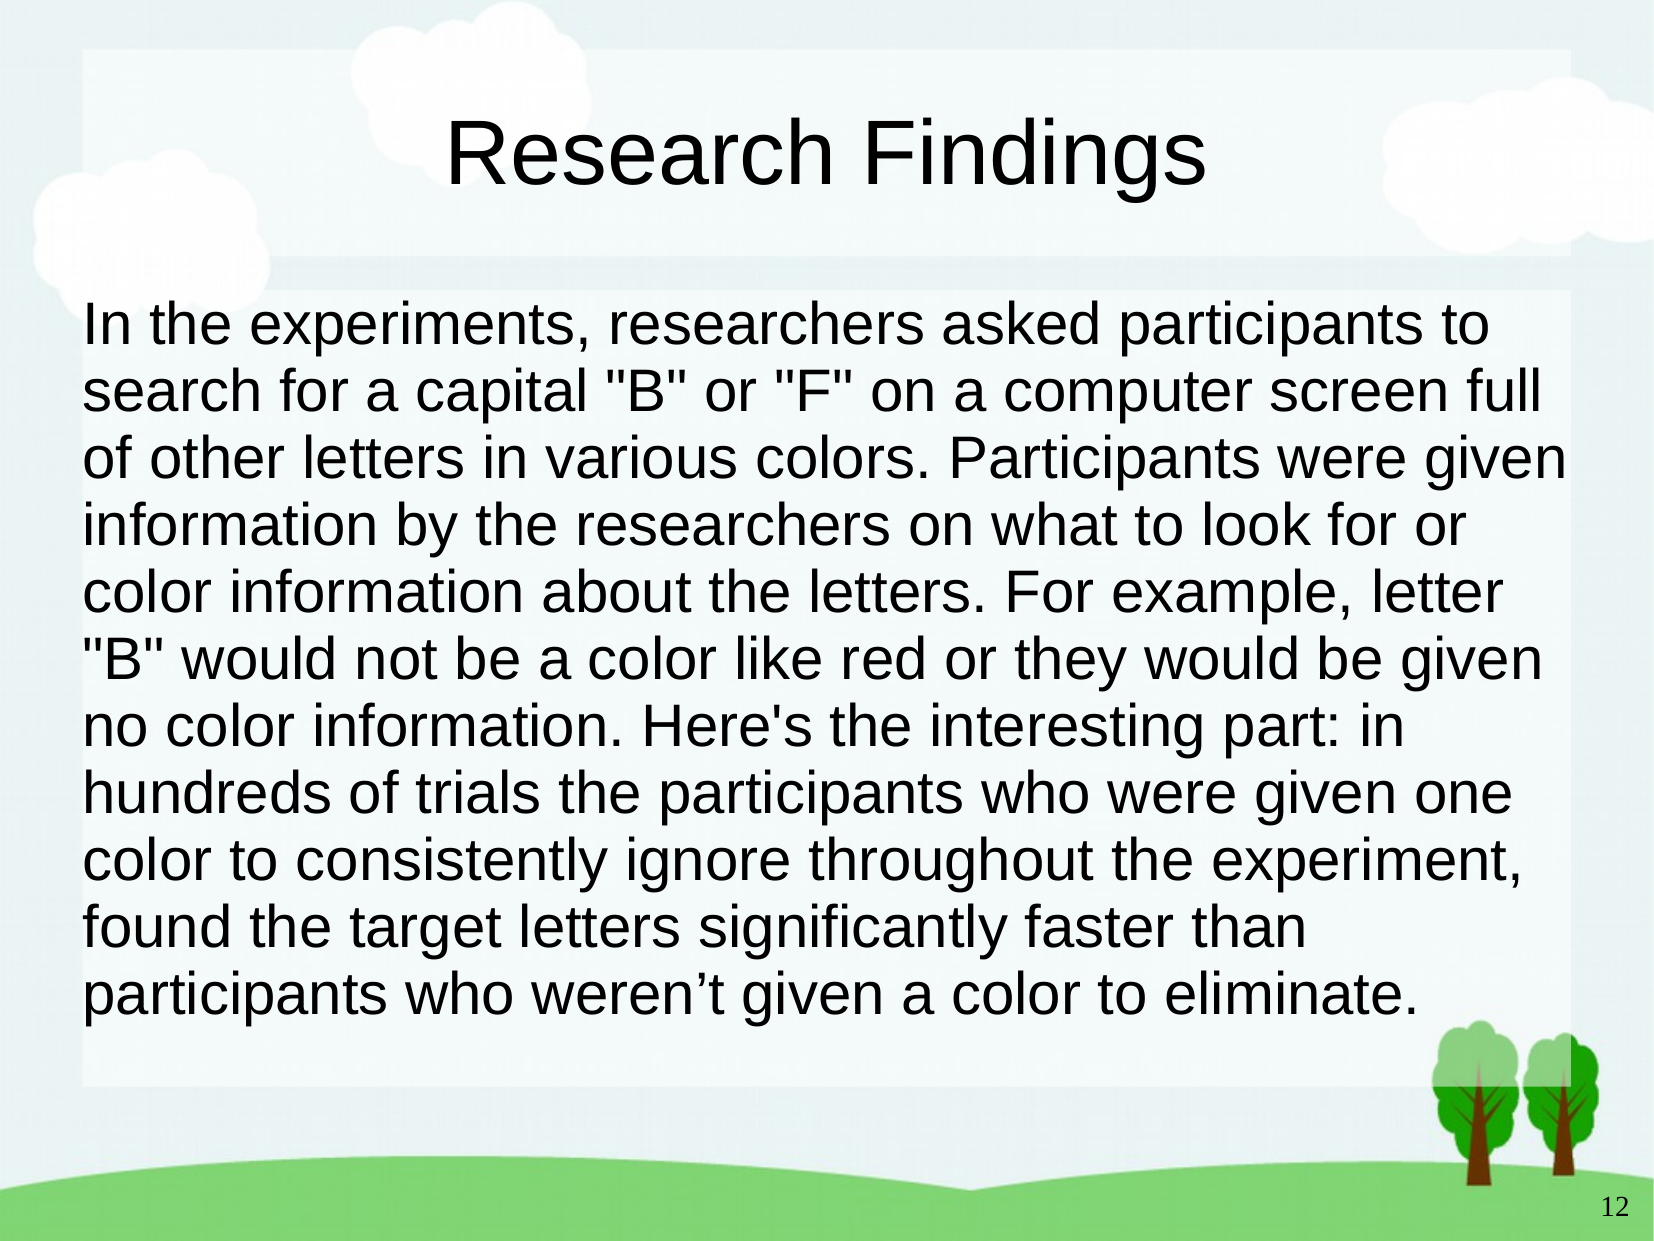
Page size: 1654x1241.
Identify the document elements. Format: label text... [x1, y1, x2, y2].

picture [0, 0, 1654, 1241]
title Research Findings [82, 49, 1571, 257]
list In the experiments, researchers asked participants to search for a capital "B" or "F" on a computer screen full of other letters in various colors. Participants were given information by the researchers on what to look for or color information about the letters. For example, letter "B" would not be a color like red or they would be given no color information. Here's the interesting part: in hundreds of trials the participants who were given one color to consistently ignore throughout the experiment, found the target letters significantly faster than participants who weren’t given a color to eliminate. [82, 290, 1571, 1087]
